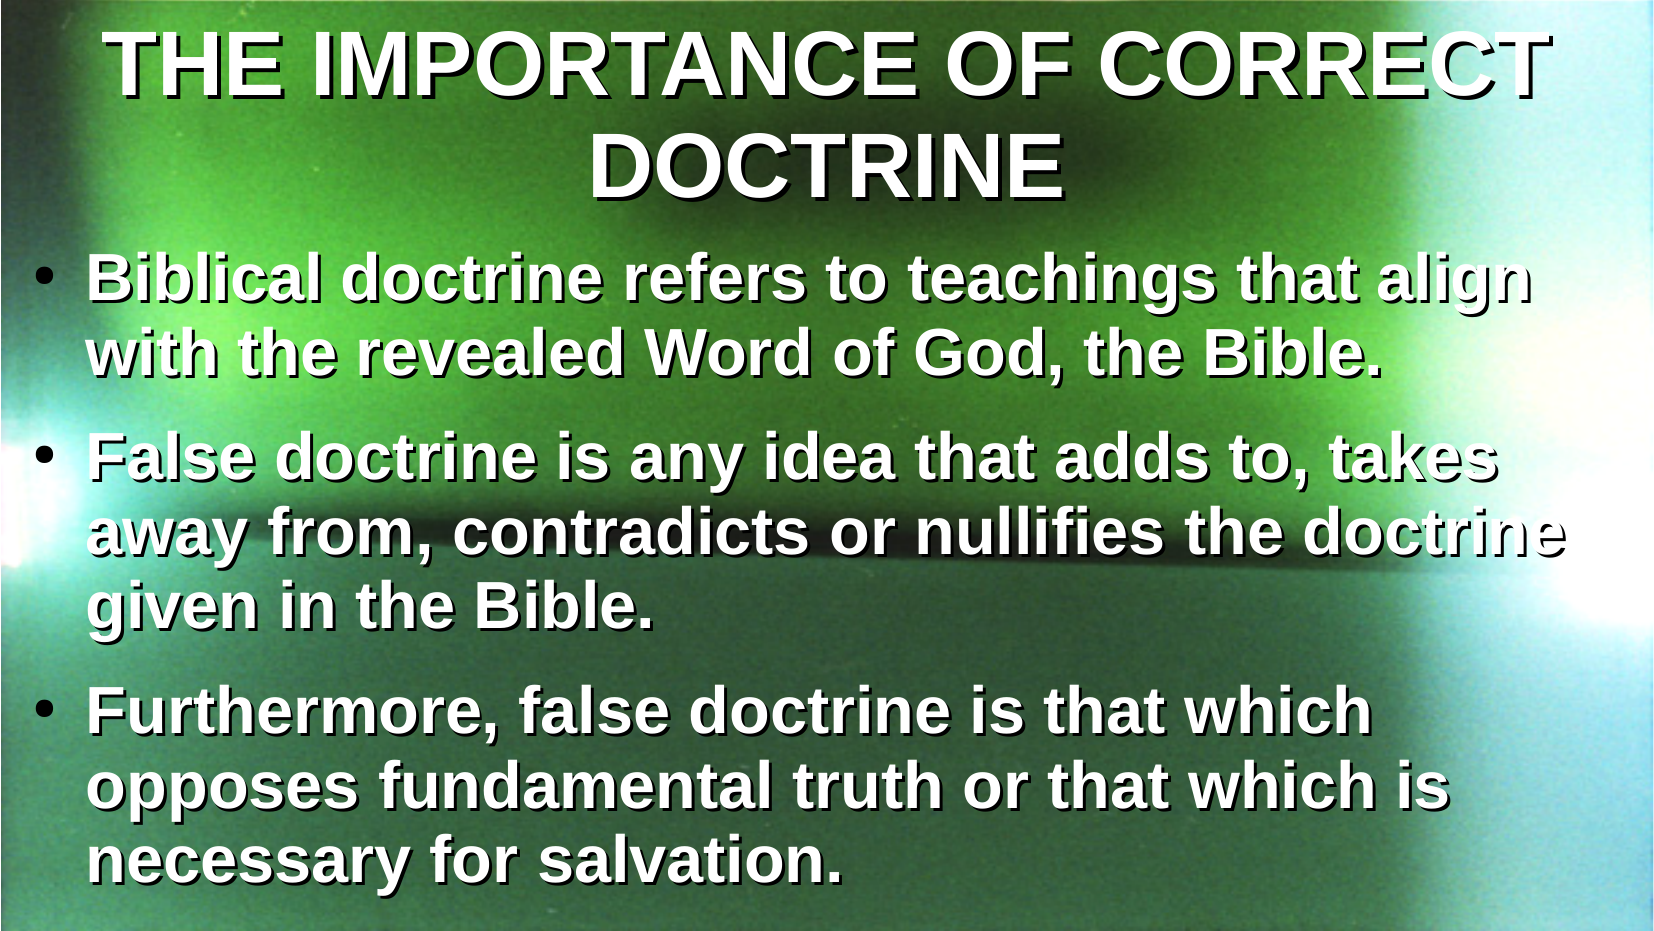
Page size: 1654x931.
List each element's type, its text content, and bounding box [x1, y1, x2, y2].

title THE IMPORTANCE OF CORRECT DOCTRINE [82, 12, 1571, 218]
picture [1, 0, 1654, 931]
list Biblical doctrine refers to teachings that align with the revealed Word of God, the Bible. False doctrine is any idea that adds to, takes away from, contradicts or nullifies the doctrine given in the Bible. Furthermore, false doctrine is that which opposes fundamental truth or that which is necessary for salvation. [15, 240, 1636, 916]
